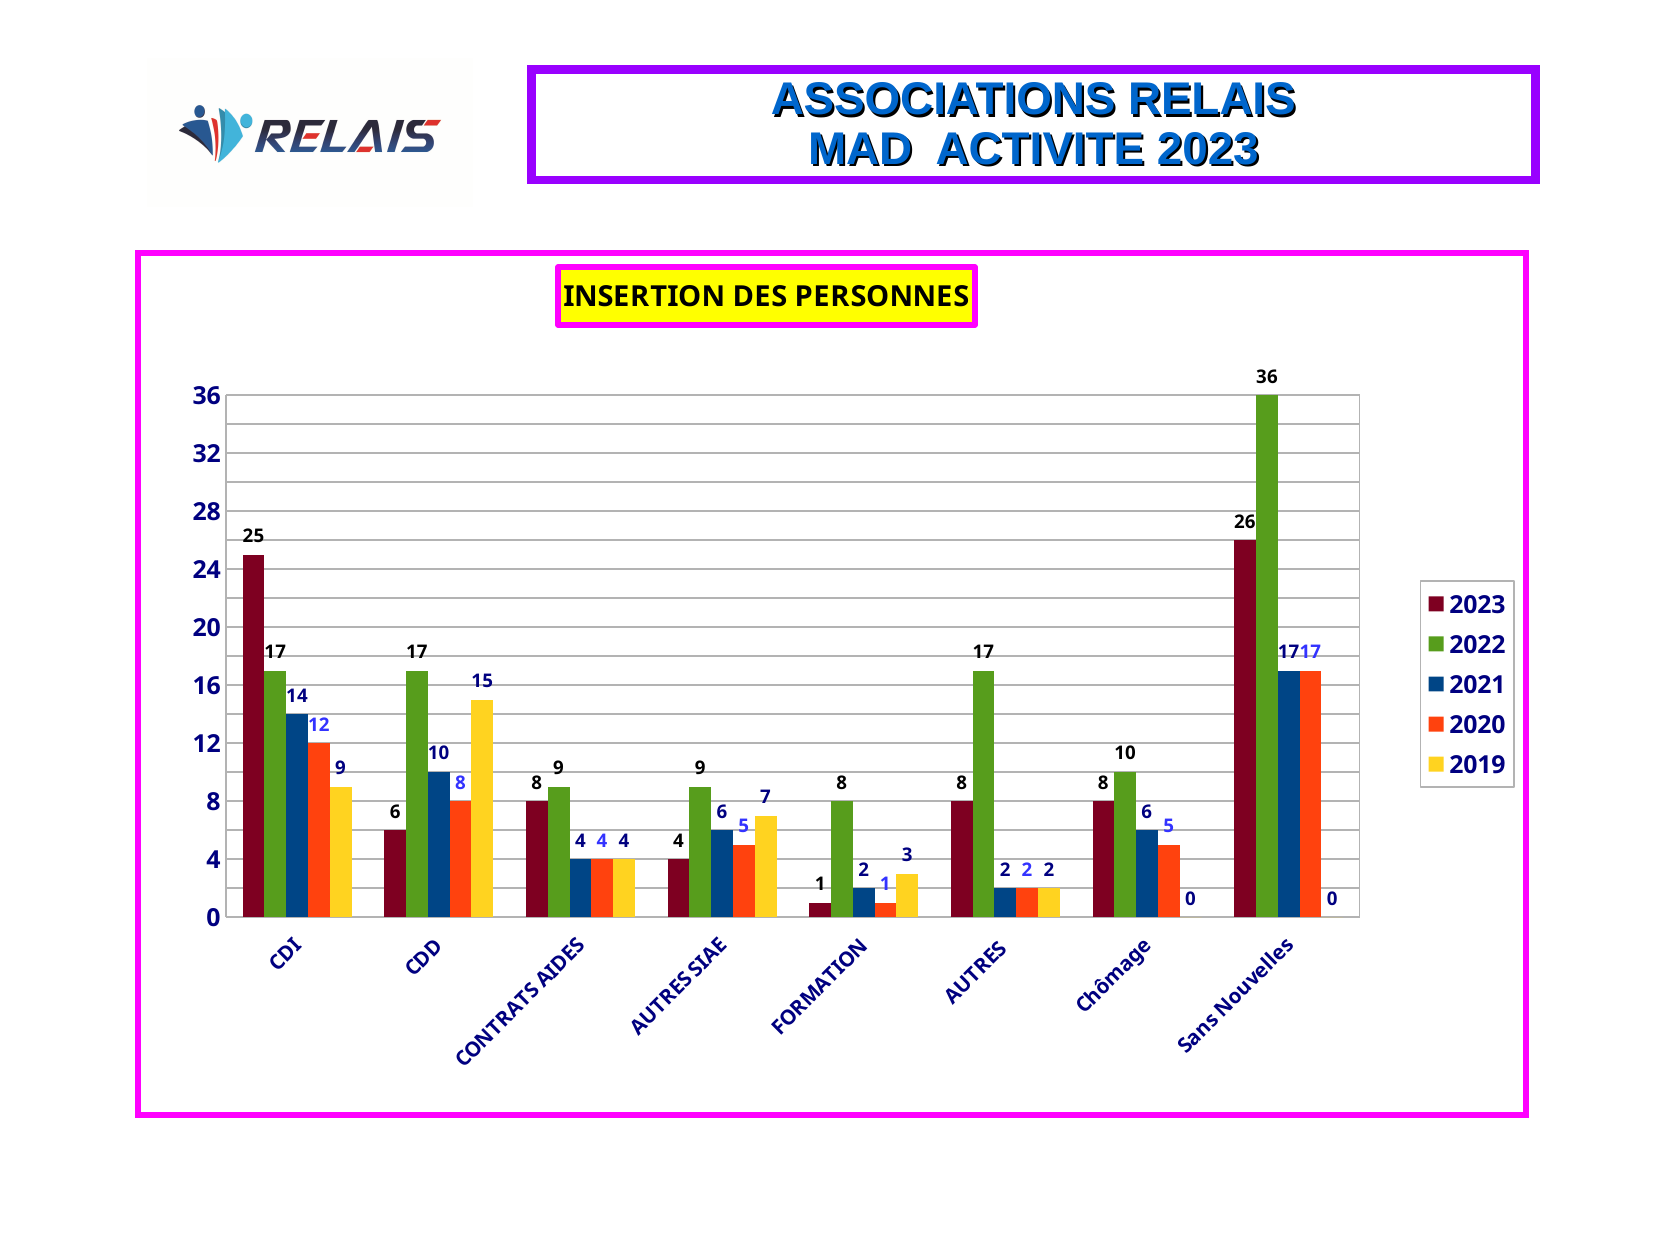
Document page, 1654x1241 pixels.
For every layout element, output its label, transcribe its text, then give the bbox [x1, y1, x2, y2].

title ASSOCIATIONS RELAIS MAD ACTIVITE 2023 [531, 69, 1536, 181]
picture [147, 59, 473, 207]
chart [135, 249, 1530, 1119]
